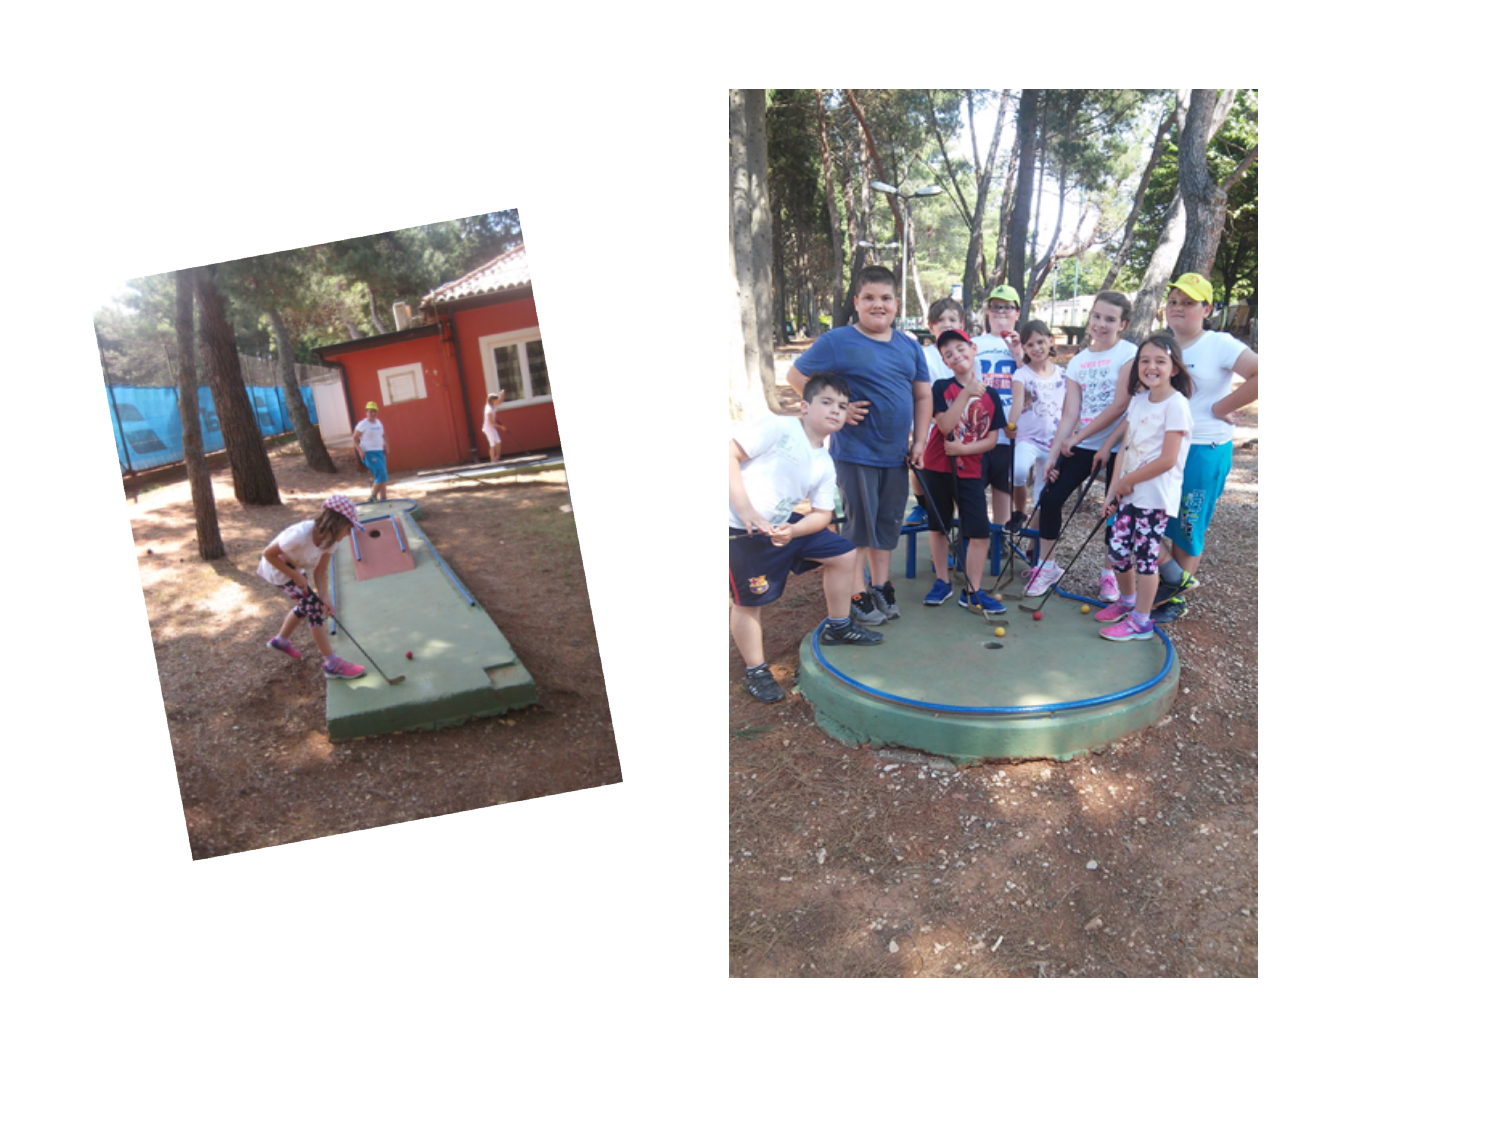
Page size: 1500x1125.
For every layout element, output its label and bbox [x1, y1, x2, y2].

picture [729, 90, 1258, 979]
picture [86, 207, 623, 861]
